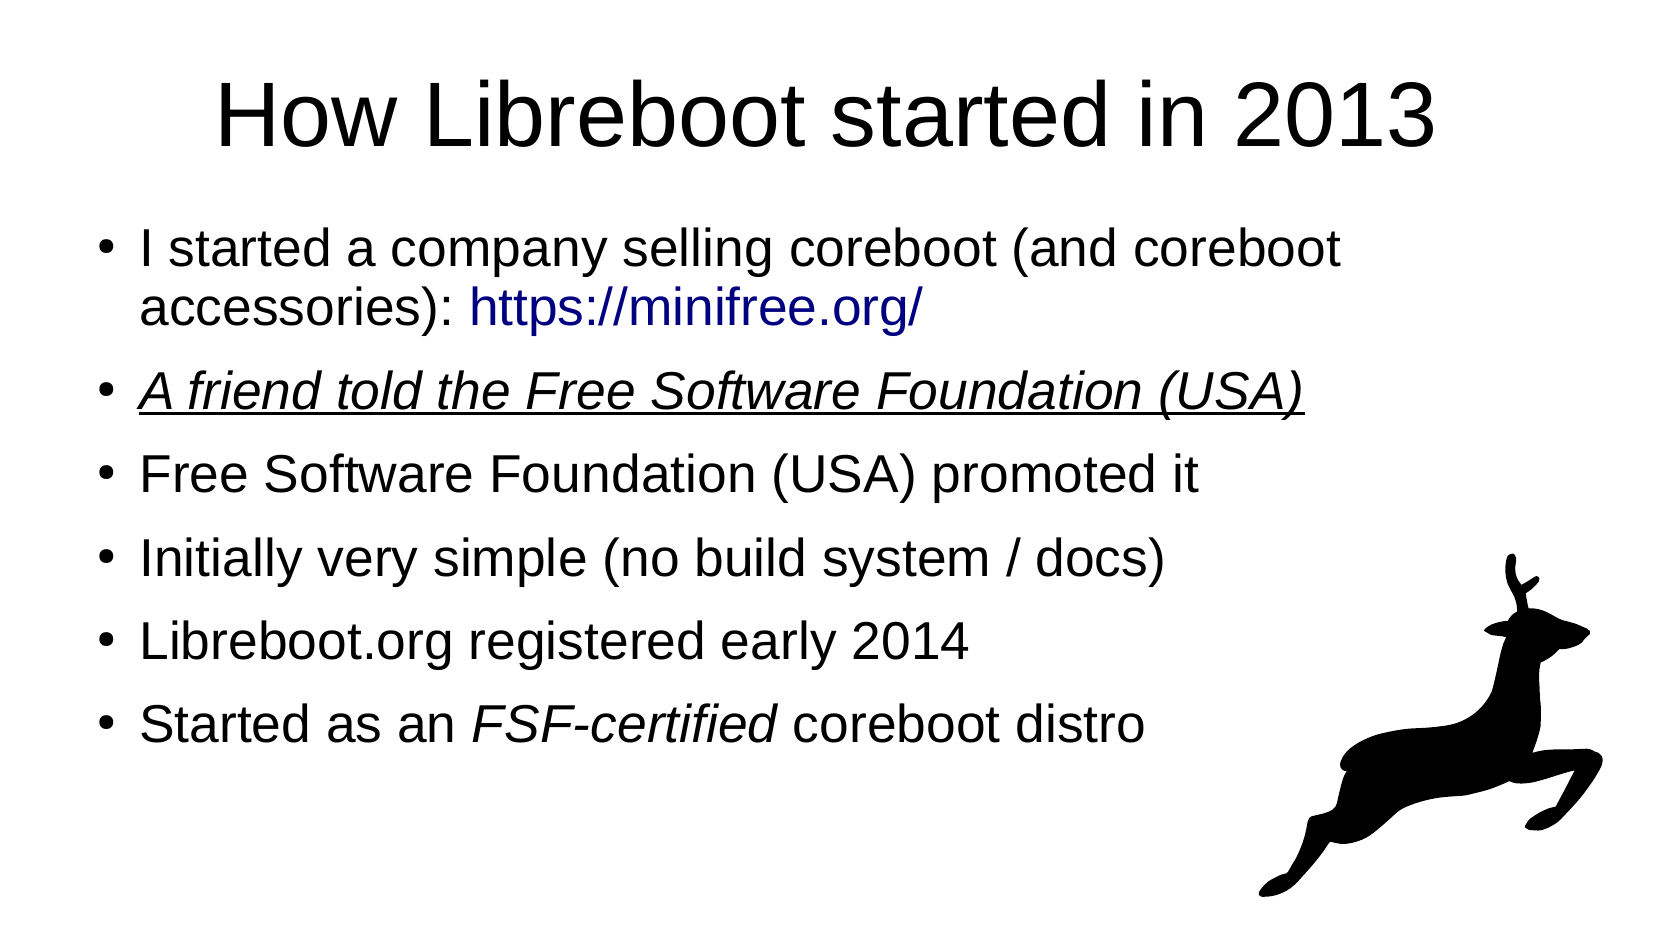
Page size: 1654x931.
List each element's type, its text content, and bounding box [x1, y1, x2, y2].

title How Libreboot started in 2013 [82, 37, 1571, 193]
picture [1240, 533, 1623, 916]
list I started a company selling coreboot (and coreboot accessories): https://minifree.org/ A friend told the Free Software Foundation (USA) Free Software Foundation (USA) promoted it Initially very simple (no build system / docs) Libreboot.org registered early 2014 Started as an FSF-certified coreboot distro [82, 217, 1571, 758]
